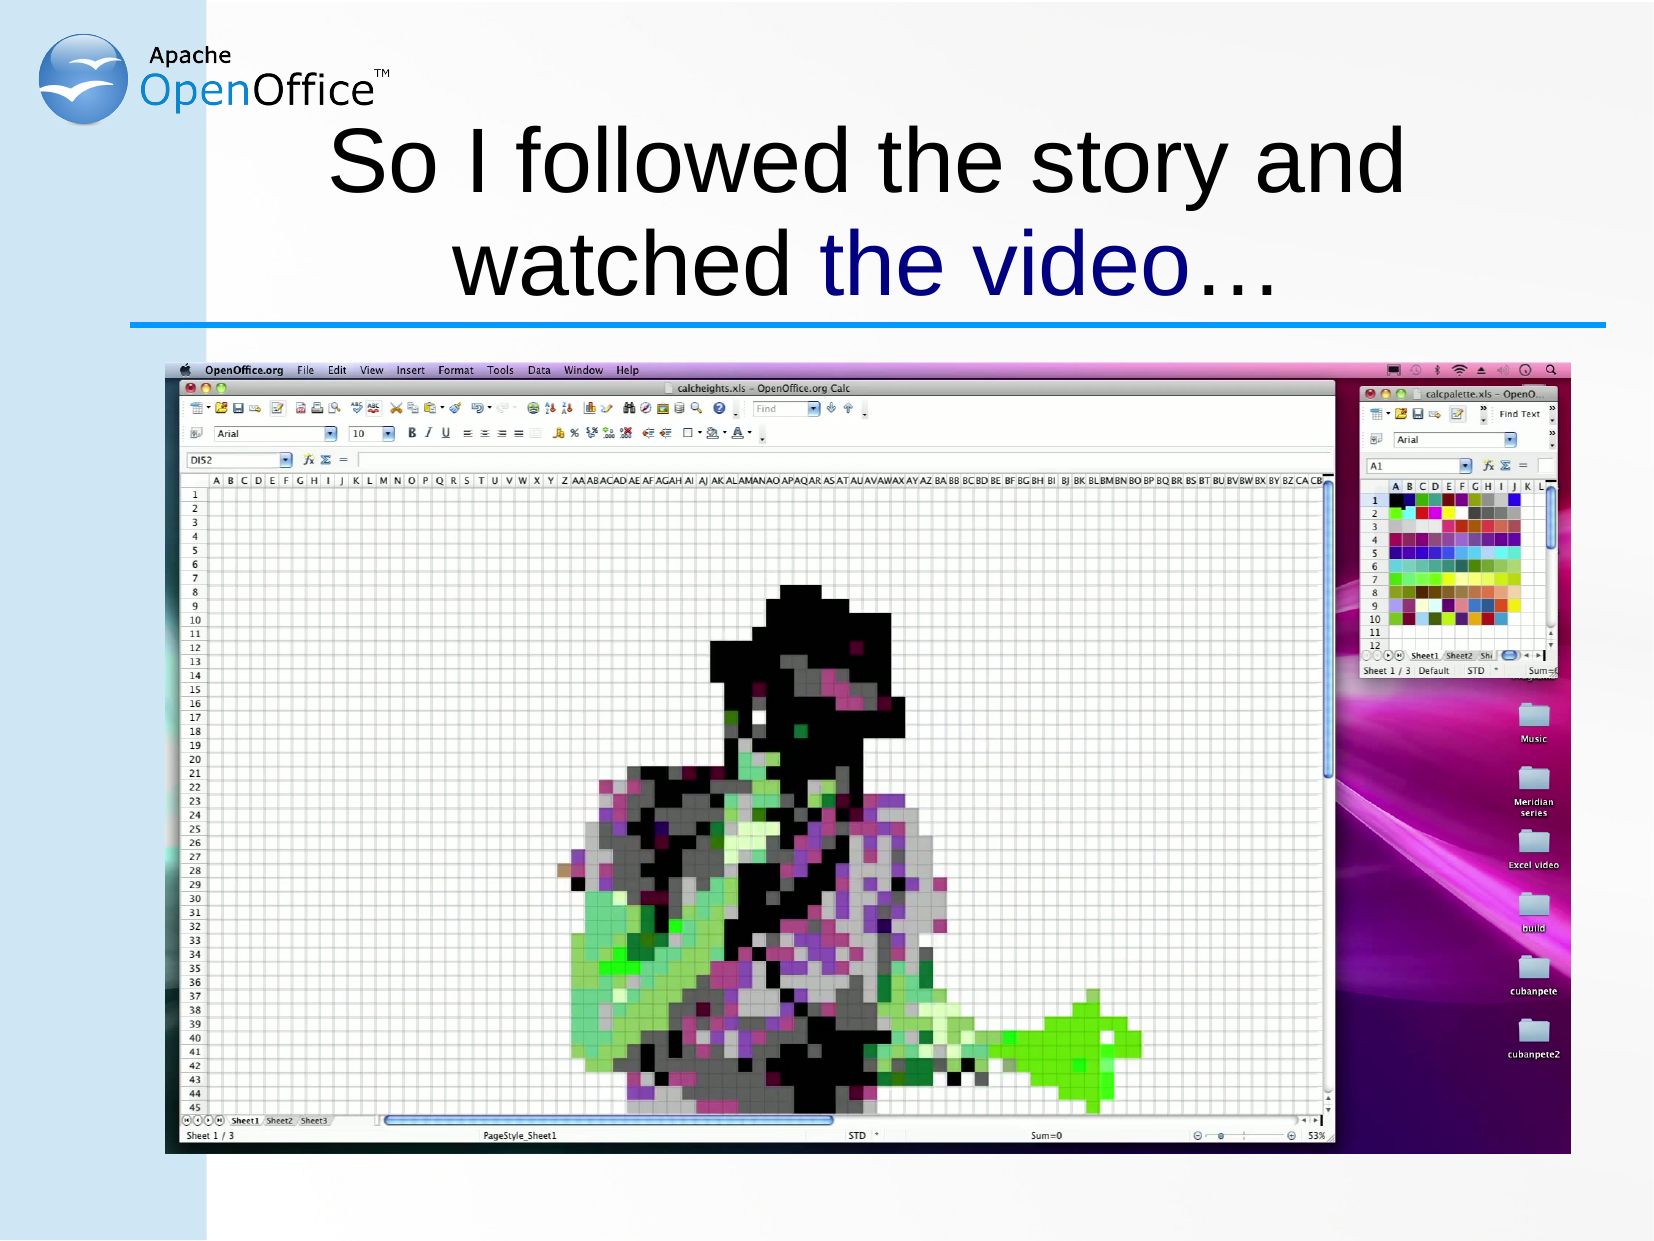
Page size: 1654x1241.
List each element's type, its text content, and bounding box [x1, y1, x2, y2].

title So I followed the story and watched the video… [165, 108, 1571, 316]
picture [35, 2, 1654, 1241]
